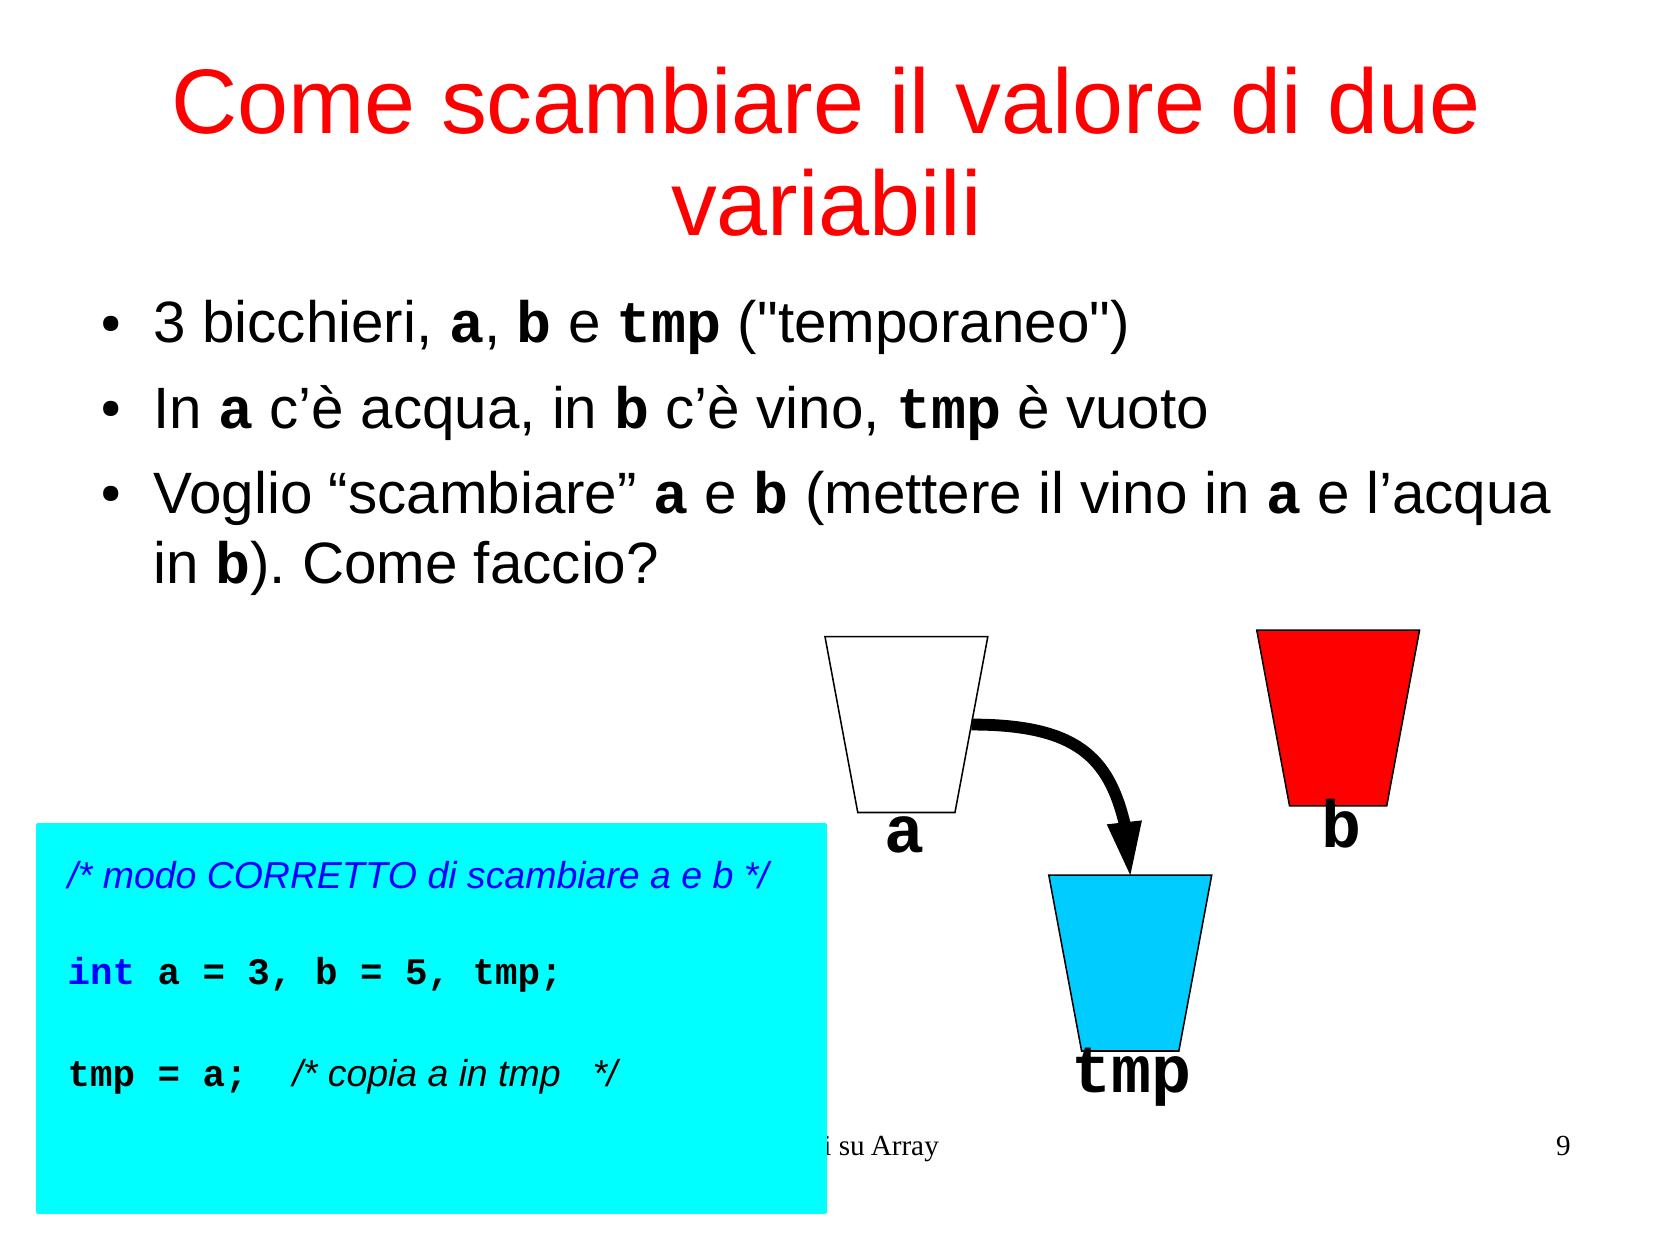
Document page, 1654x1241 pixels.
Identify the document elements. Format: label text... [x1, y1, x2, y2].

list 3 bicchieri, a, b e tmp ("temporaneo") In a c’è acqua, in b c’è vino, tmp è vuoto Voglio “scambiare” a e b (mettere il vino in a e l’acqua in b). Come faccio? [82, 290, 1571, 1109]
text_box b [1318, 793, 1365, 866]
title Come scambiare il valore di due variabili [82, 49, 1571, 257]
text_box [825, 636, 988, 813]
text_box a [881, 813, 928, 871]
text_box [1256, 630, 1420, 806]
text_box [1048, 875, 1212, 1038]
text_box tmp [1068, 1038, 1195, 1111]
text_box /* modo CORRETTO di scambiare a e b */ int a = 3, b = 5, tmp; tmp = a; /* copia a in tmp */ [37, 825, 826, 1213]
